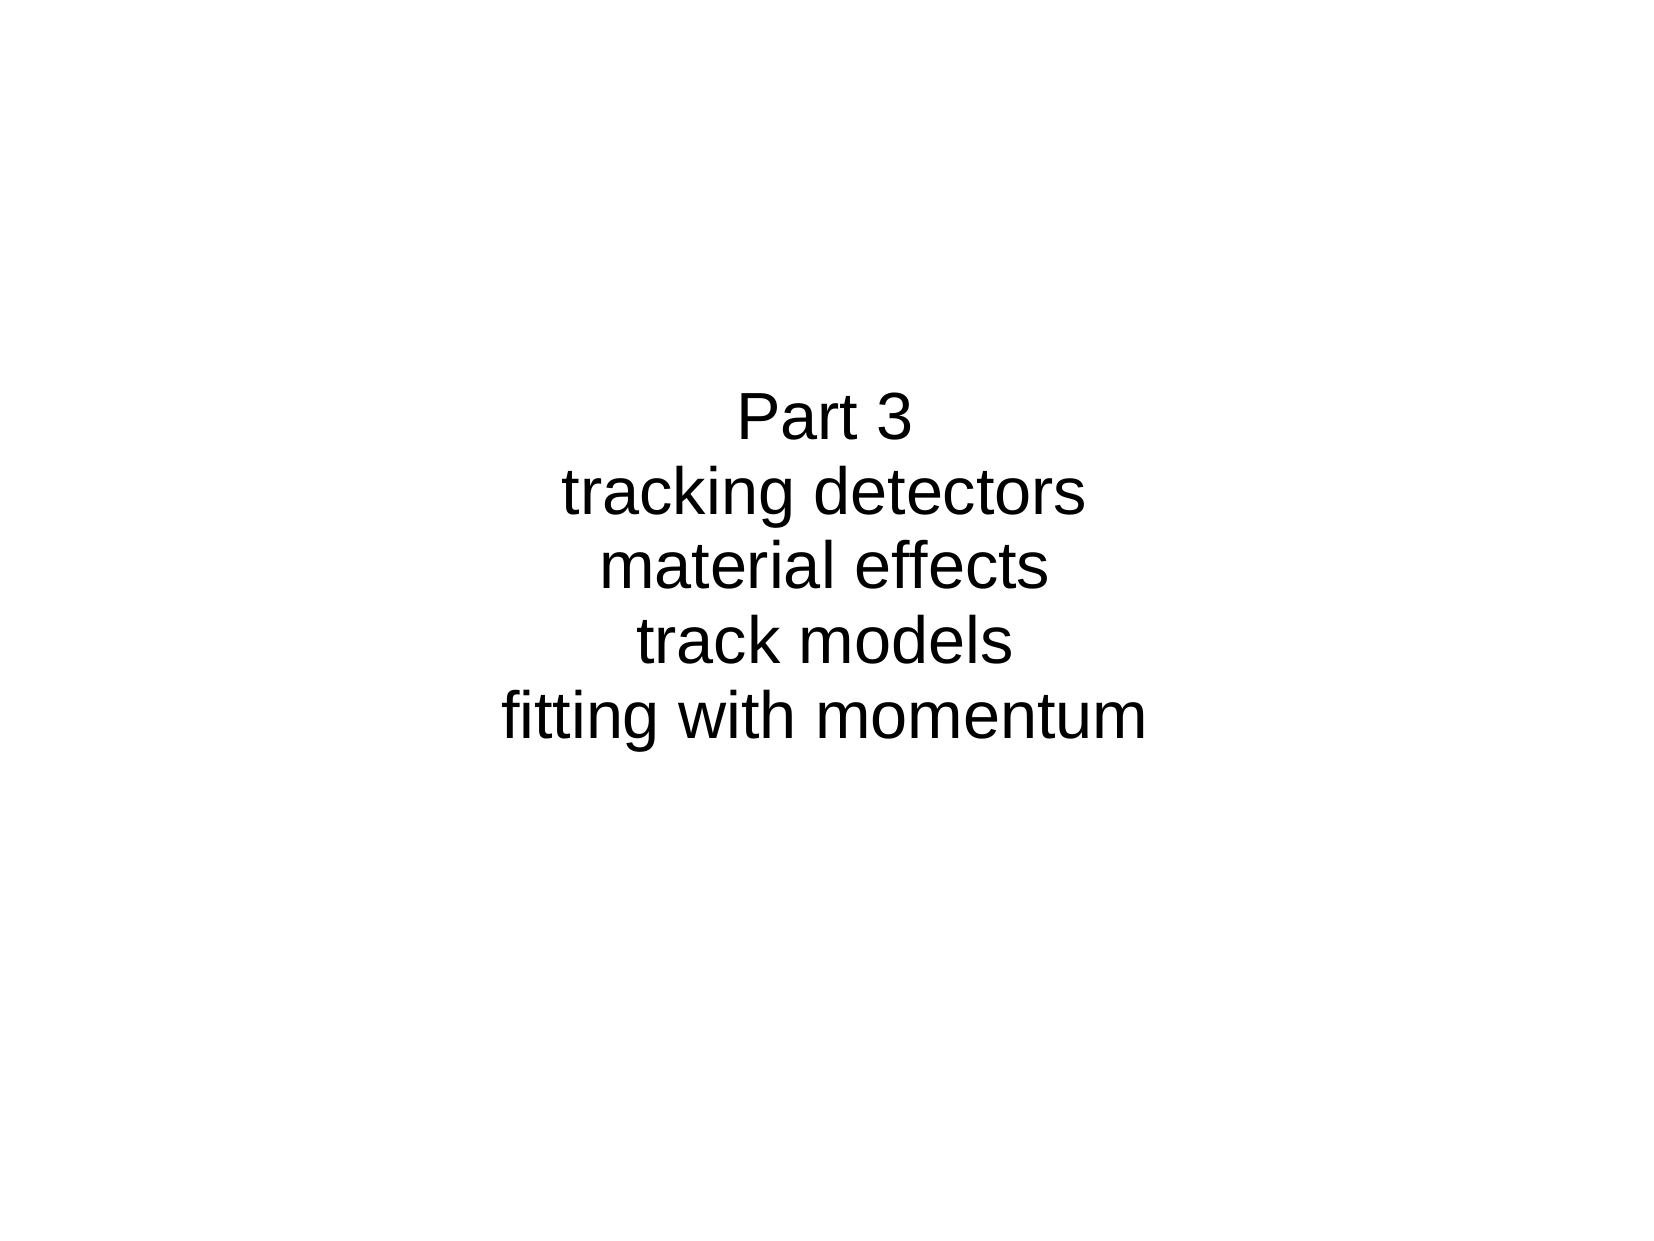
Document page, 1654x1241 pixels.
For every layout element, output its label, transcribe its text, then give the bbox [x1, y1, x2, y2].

text_box Part 3 tracking detectors material effects track models fitting with momentum [37, 163, 1613, 968]
